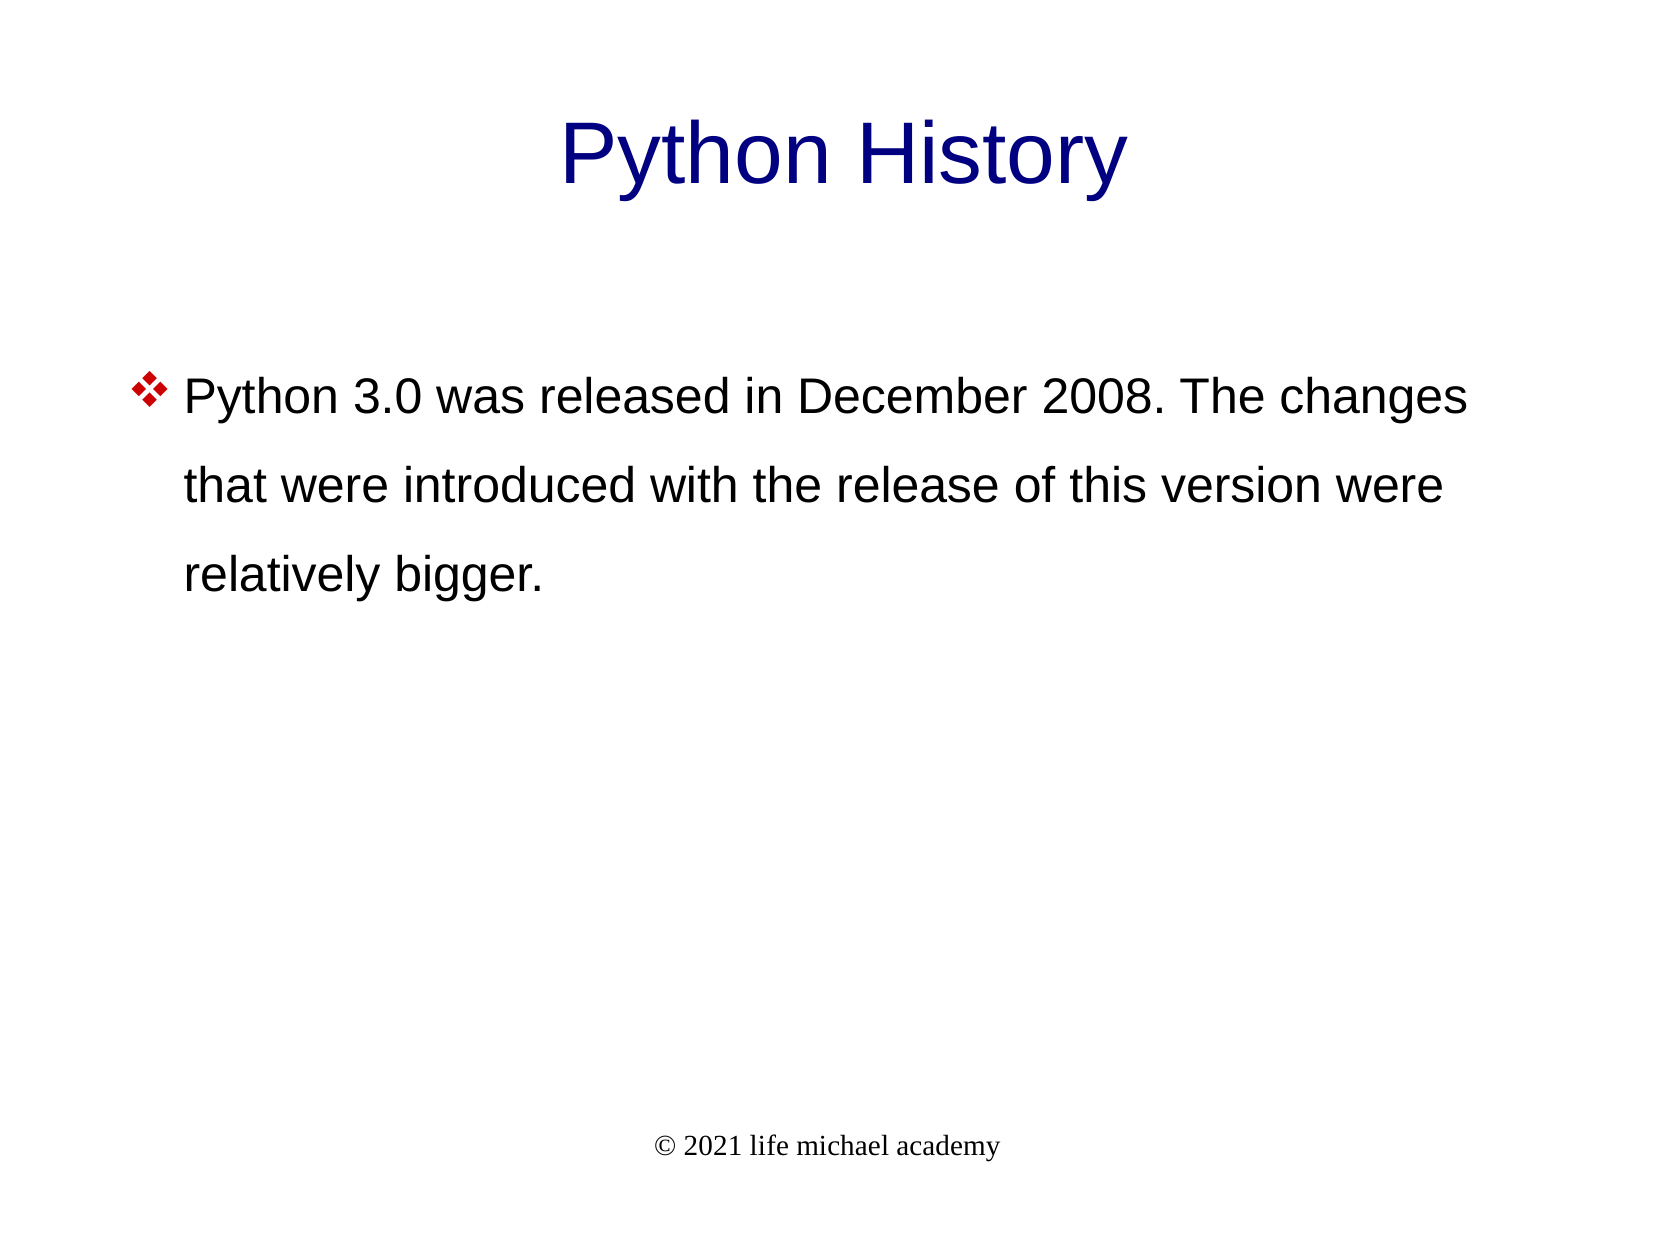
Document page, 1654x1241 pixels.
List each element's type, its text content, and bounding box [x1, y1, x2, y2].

title Python History [82, 49, 1571, 257]
list Python 3.0 was released in December 2008. The changes that were introduced with the release of this version were relatively bigger. [112, 326, 1576, 723]
